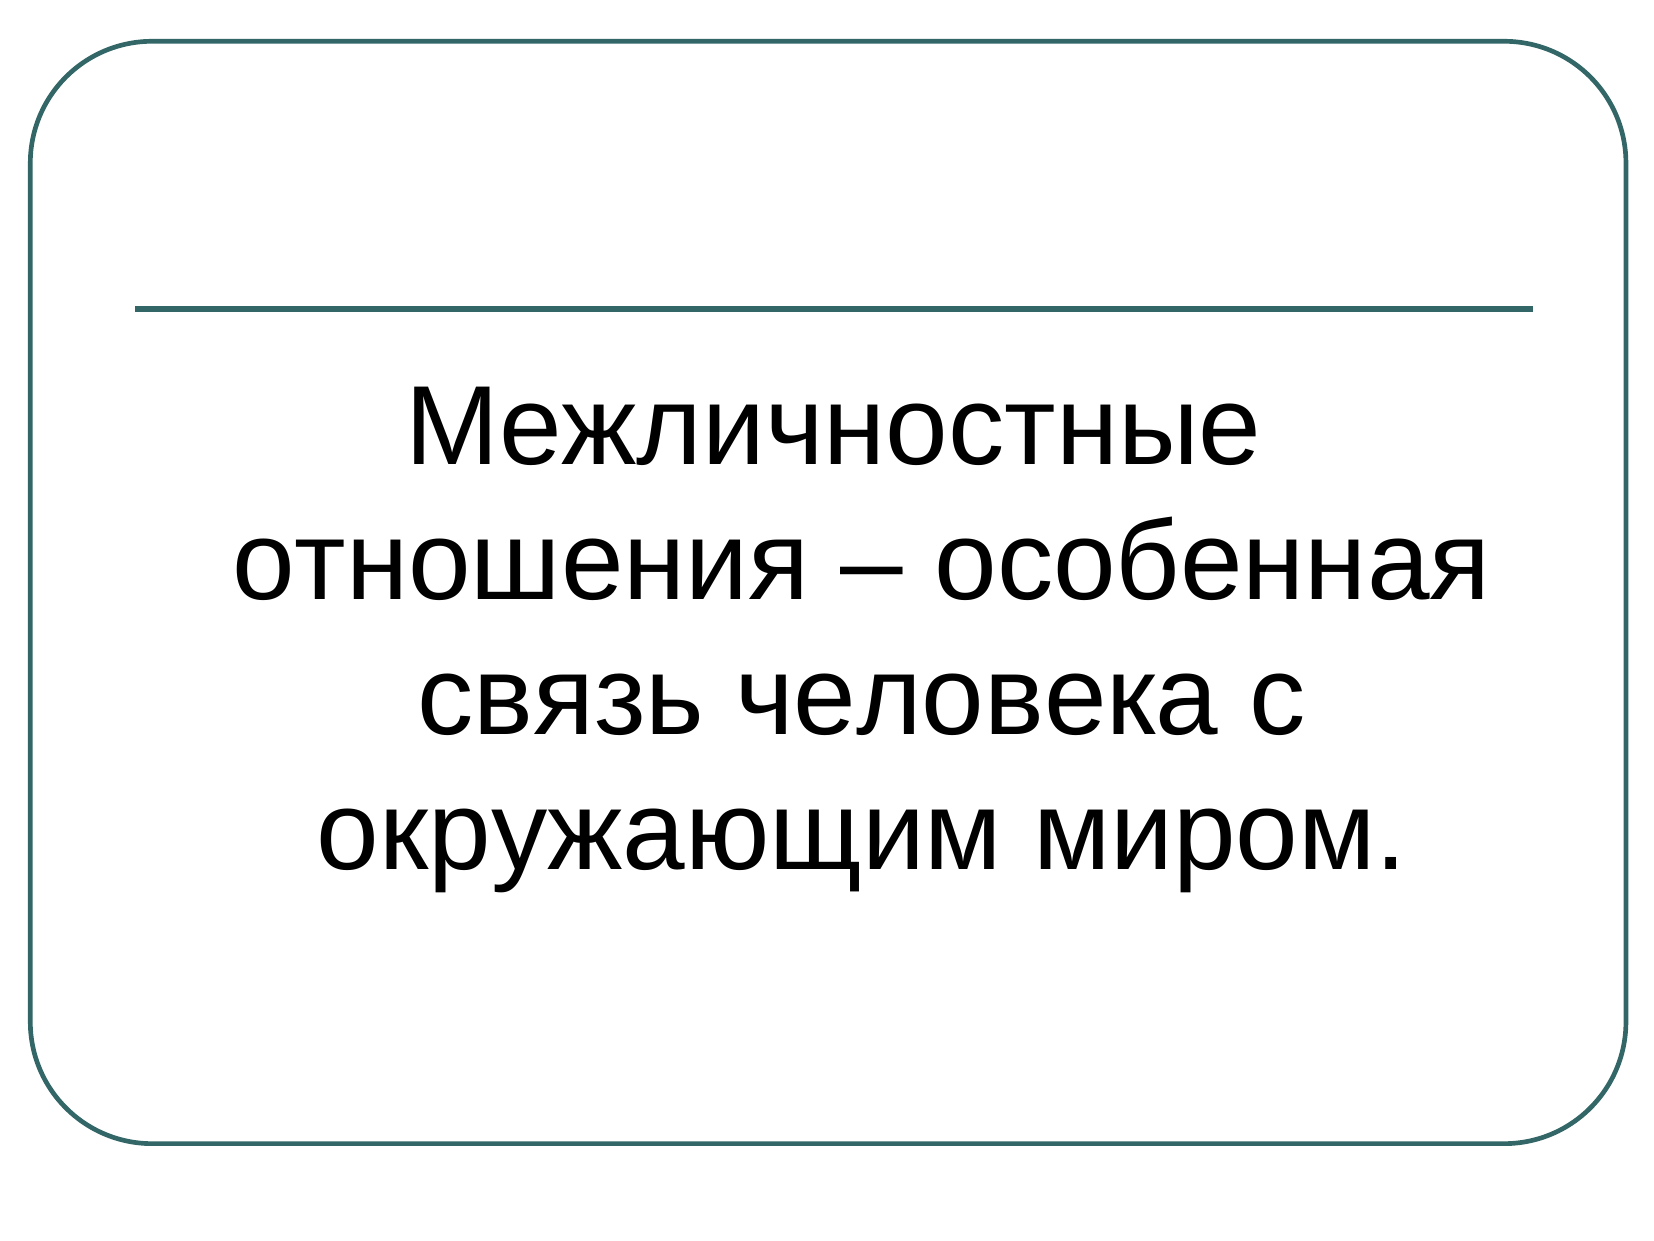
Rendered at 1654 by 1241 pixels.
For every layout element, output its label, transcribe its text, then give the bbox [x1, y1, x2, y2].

list Межличностные отношения – особенная связь человека с окружающим миром. [137, 344, 1530, 1075]
